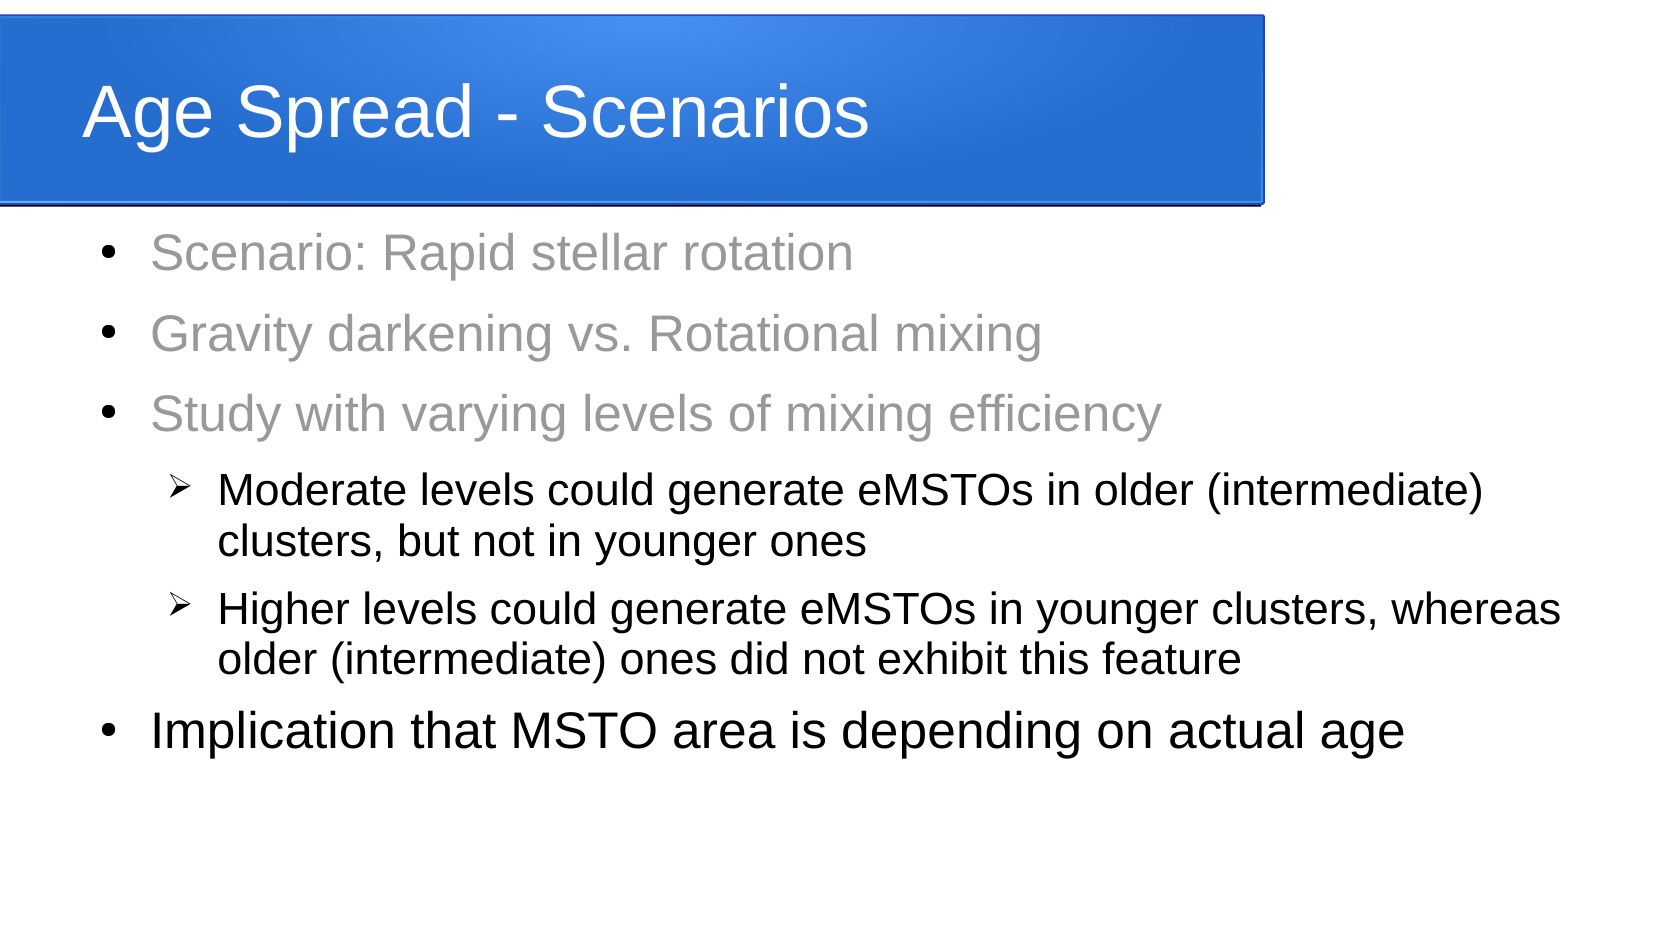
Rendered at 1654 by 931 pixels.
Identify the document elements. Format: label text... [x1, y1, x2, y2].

title Age Spread - Scenarios [82, 35, 1235, 189]
list Scenario: Rapid stellar rotation Gravity darkening vs. Rotational mixing Study with varying levels of mixing efficiency Moderate levels could generate eMSTOs in older (intermediate) clusters, but not in younger ones Higher levels could generate eMSTOs in younger clusters, whereas older (intermediate) ones did not exhibit this feature Implication that MSTO area is depending on actual age [82, 224, 1571, 764]
